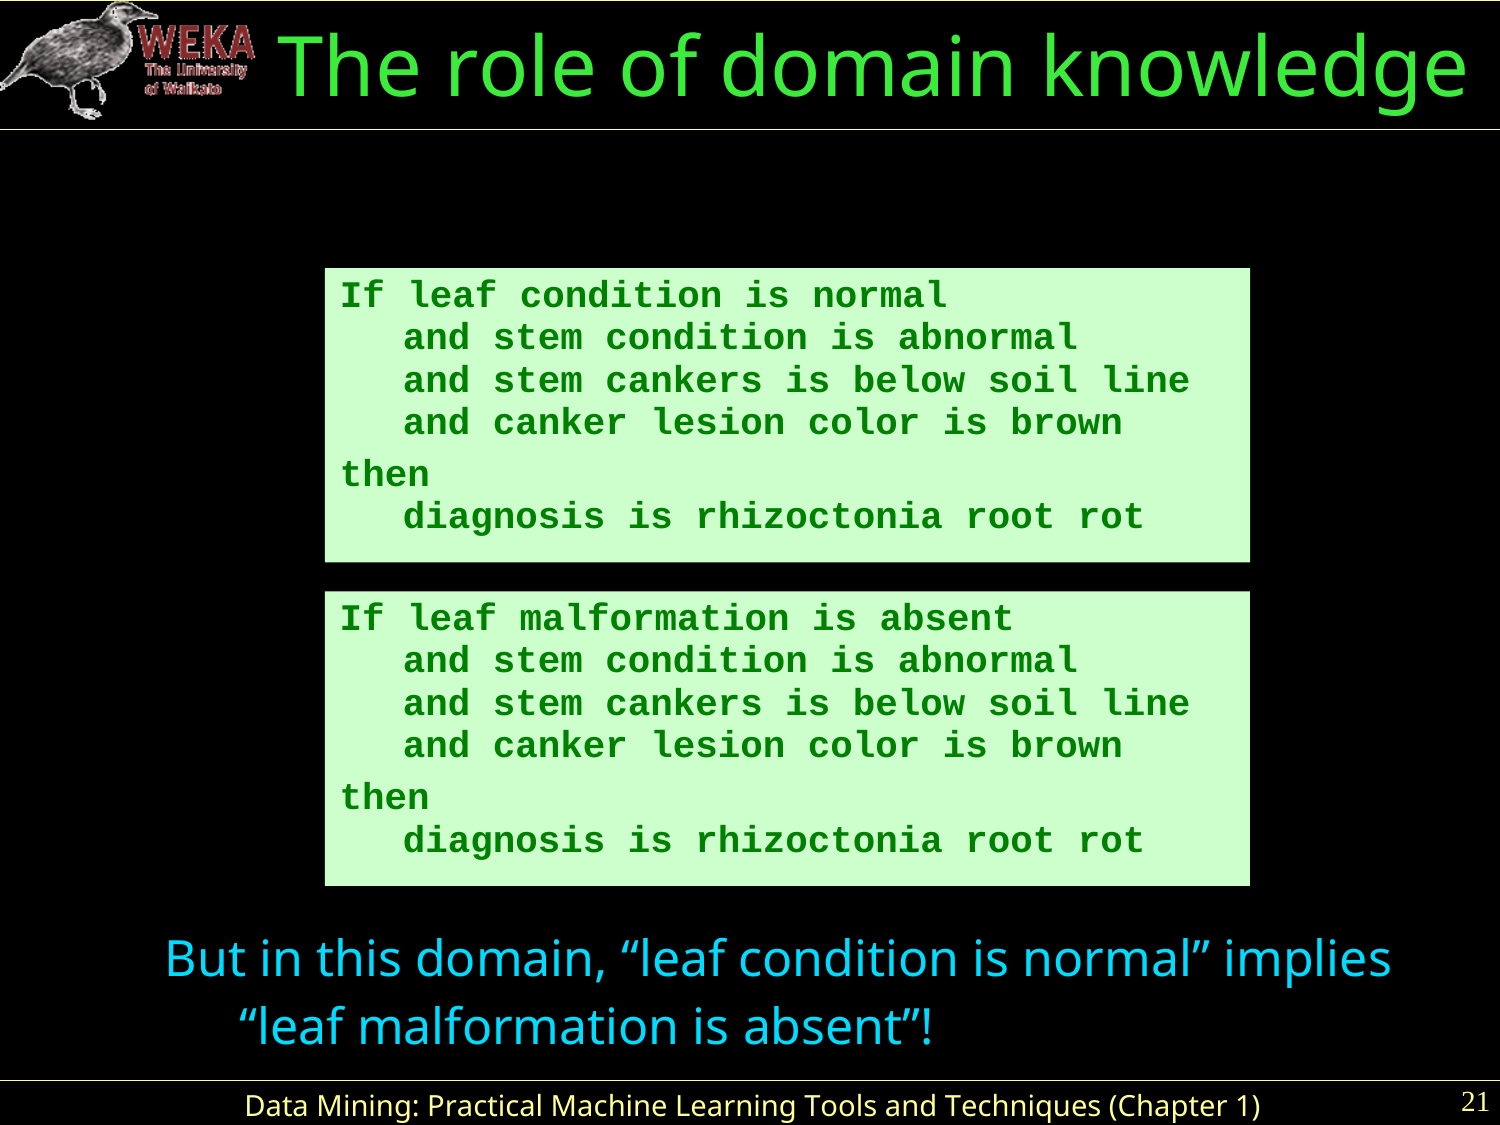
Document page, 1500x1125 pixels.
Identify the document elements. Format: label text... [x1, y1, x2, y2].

list But in this domain, “leaf condition is normal” implies “leaf malformation is absent”! [150, 915, 1500, 1063]
picture [0, 1, 263, 129]
text_box If leaf malformation is absent and stem condition is abnormal and stem cankers is below soil line and canker lesion color is brown then diagnosis is rhizoctonia root rot [324, 591, 1250, 886]
title The role of domain knowledge [263, 0, 1500, 159]
text_box If leaf condition is normal and stem condition is abnormal and stem cankers is below soil line and canker lesion color is brown then diagnosis is rhizoctonia root rot [324, 268, 1251, 563]
